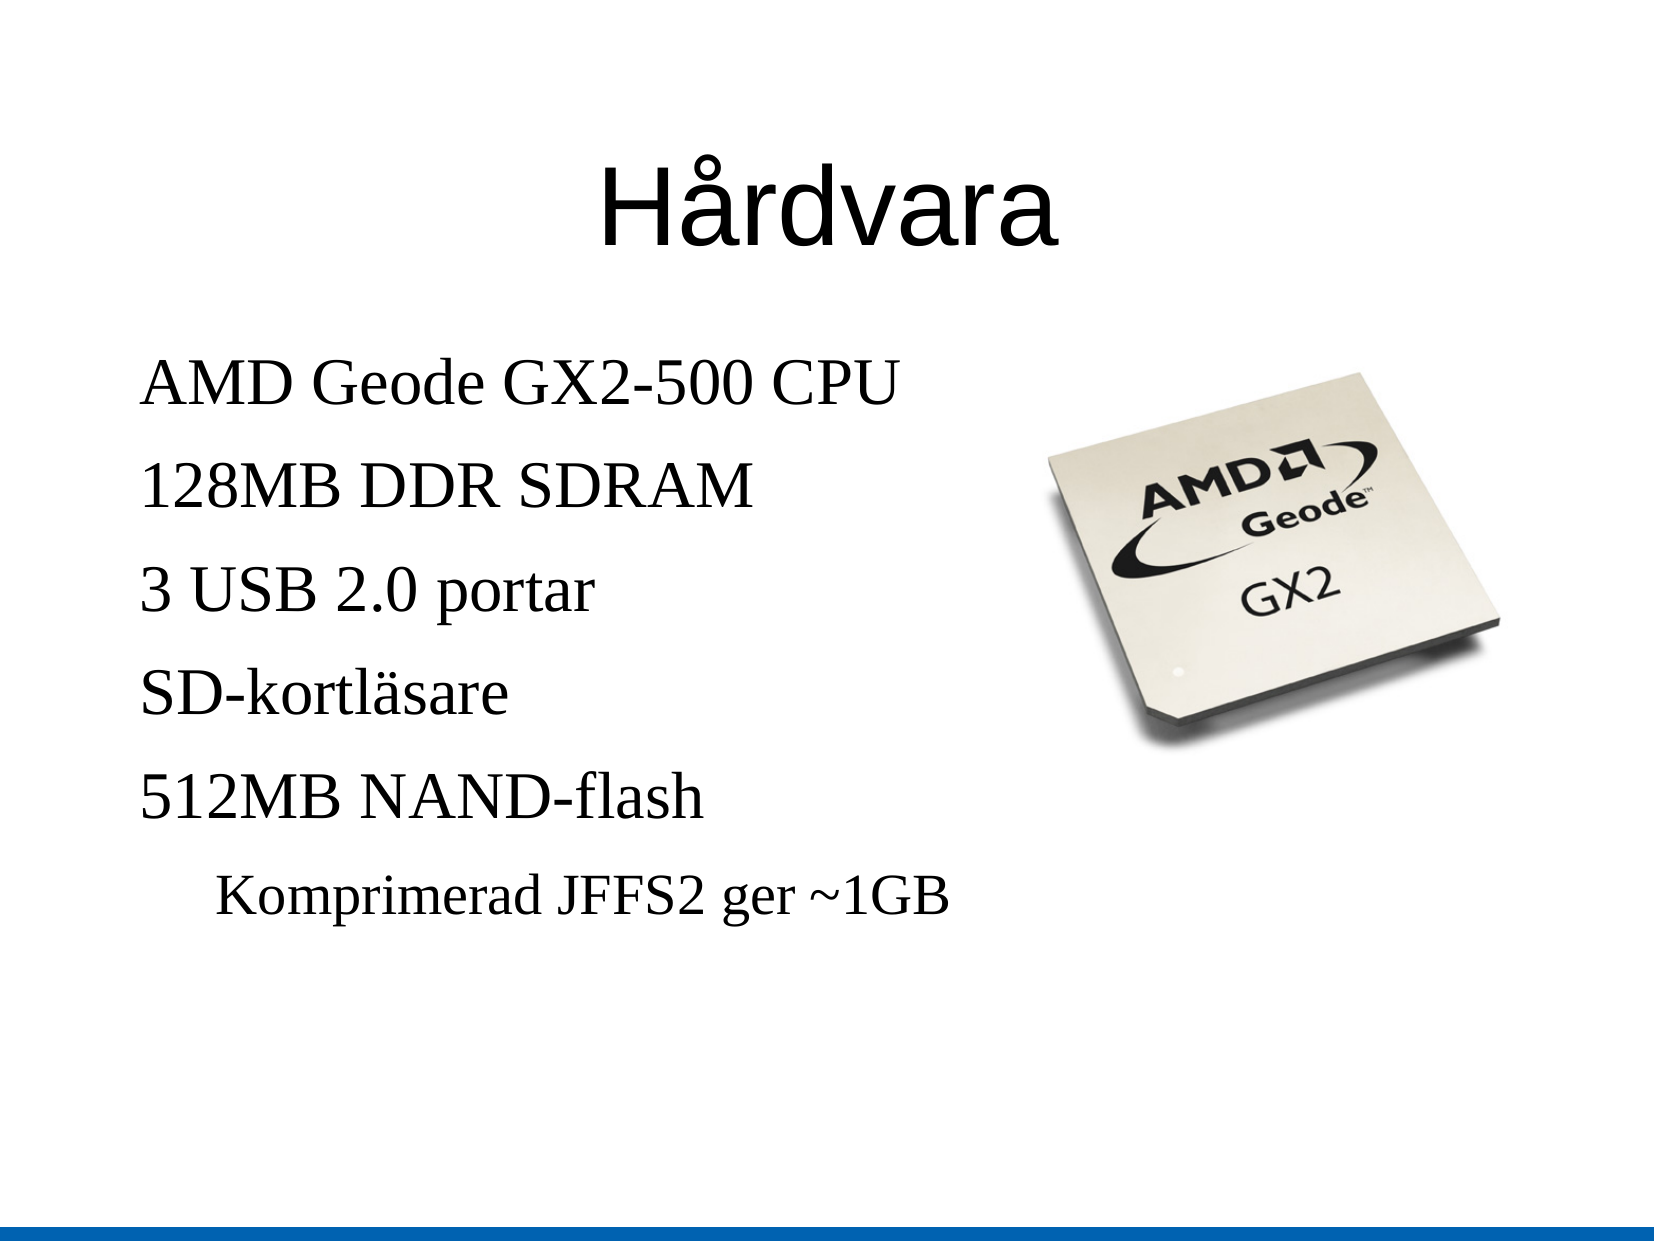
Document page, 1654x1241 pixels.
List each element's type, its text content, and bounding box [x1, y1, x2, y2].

picture [1026, 366, 1509, 766]
list AMD Geode GX2-500 CPU 128MB DDR SDRAM 3 USB 2.0 portar SD-kortläsare 512MB NAND-flash Komprimerad JFFS2 ger ~1GB [121, 344, 1534, 1036]
title Hårdvara [121, 102, 1534, 310]
